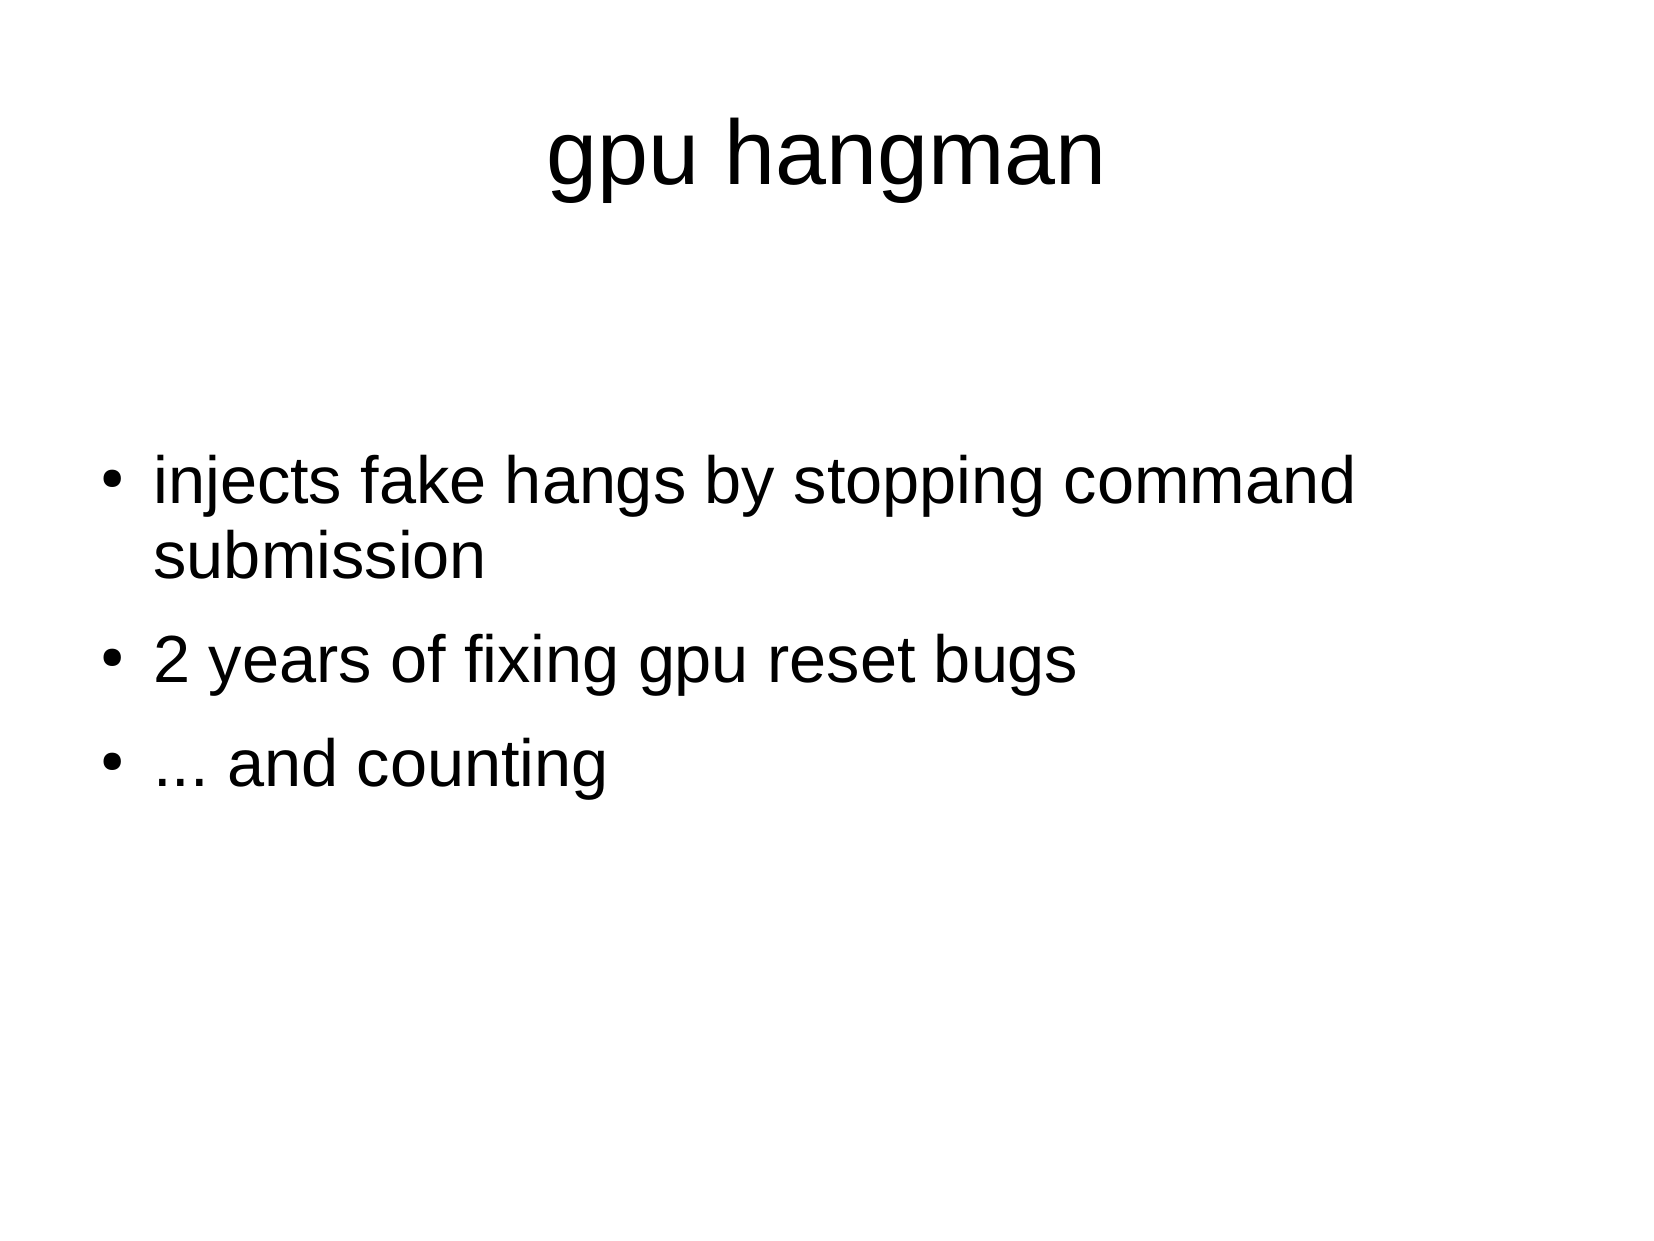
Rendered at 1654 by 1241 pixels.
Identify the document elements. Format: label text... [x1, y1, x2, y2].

list injects fake hangs by stopping command submission 2 years of fixing gpu reset bugs ... and counting [82, 442, 1571, 1032]
title gpu hangman [82, 49, 1571, 257]
